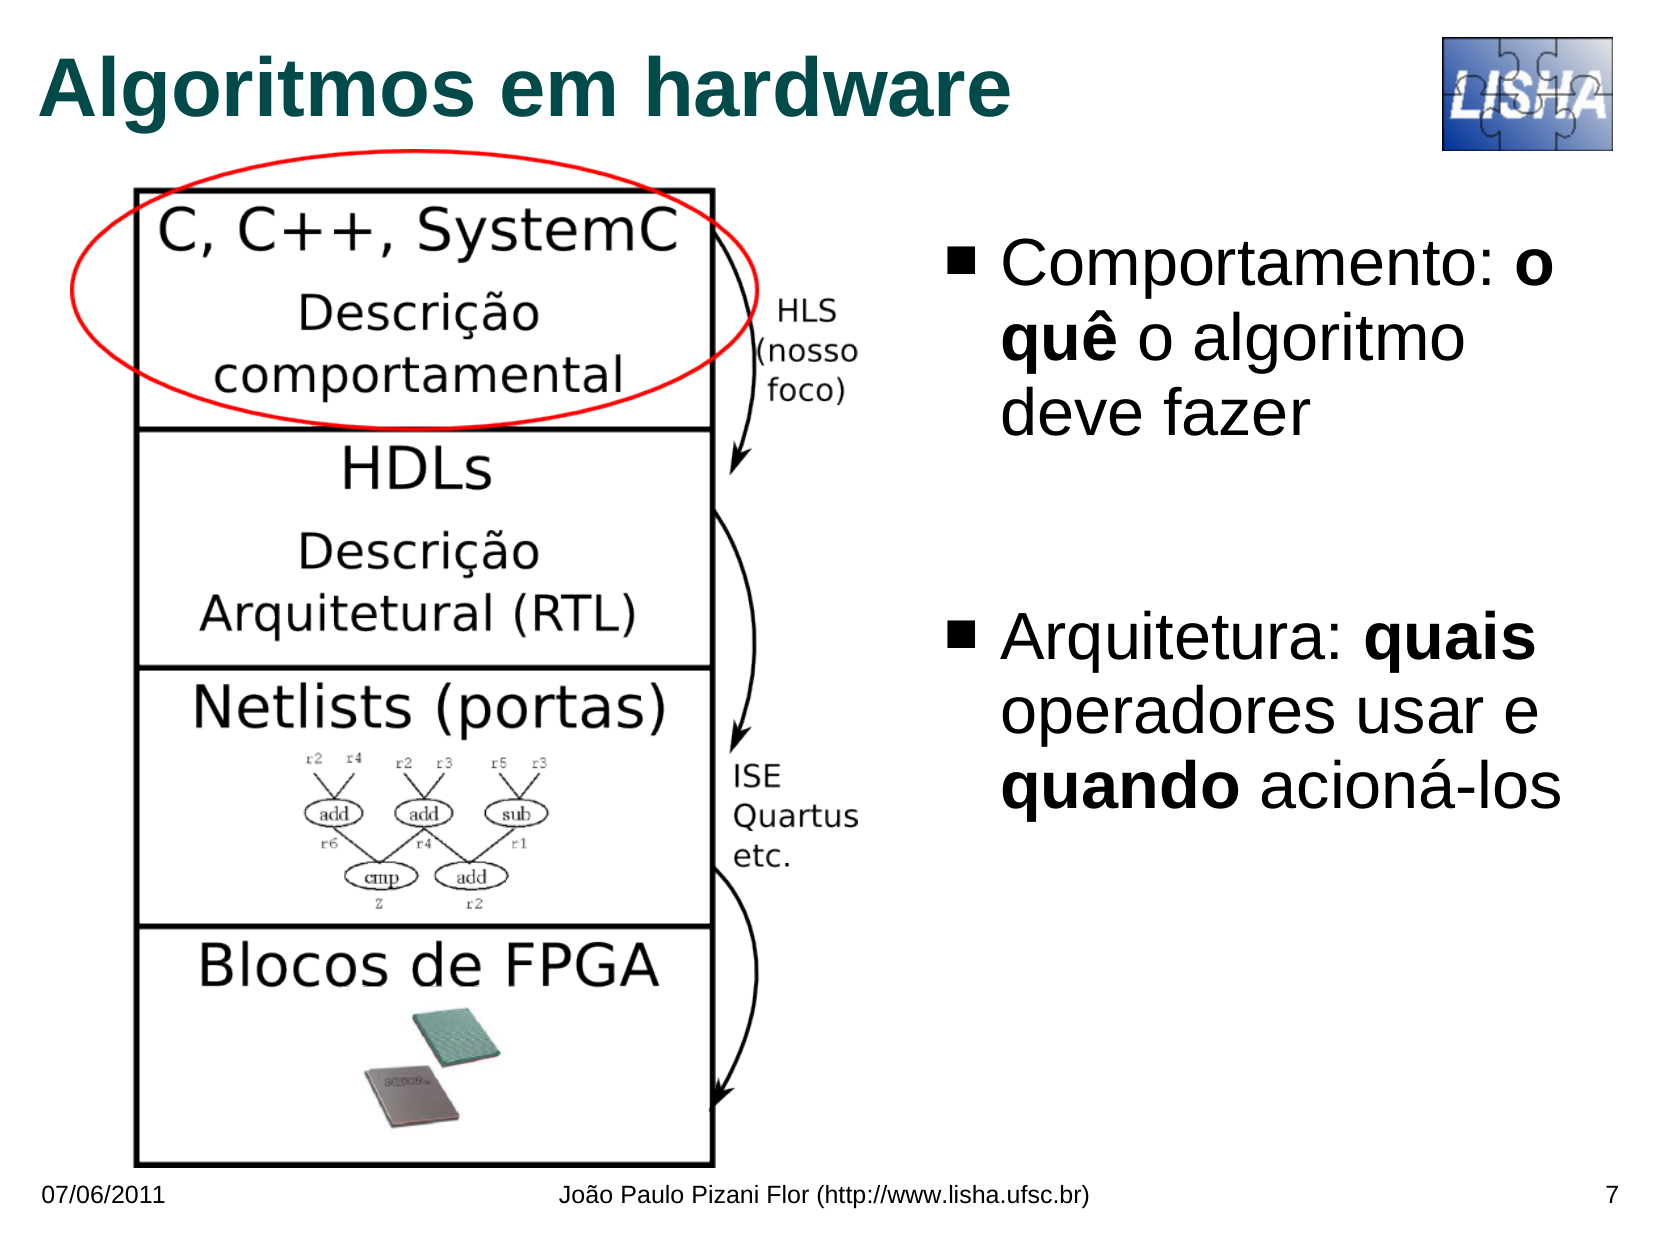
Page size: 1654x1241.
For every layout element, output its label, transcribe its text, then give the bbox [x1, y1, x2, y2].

picture [70, 149, 858, 1168]
picture [1442, 37, 1613, 151]
title Algoritmos em hardware [37, 37, 1426, 151]
list Comportamento: o quê o algoritmo deve fazer Arquitetura: quais operadores usar e quando acioná-los [900, 225, 1613, 1163]
